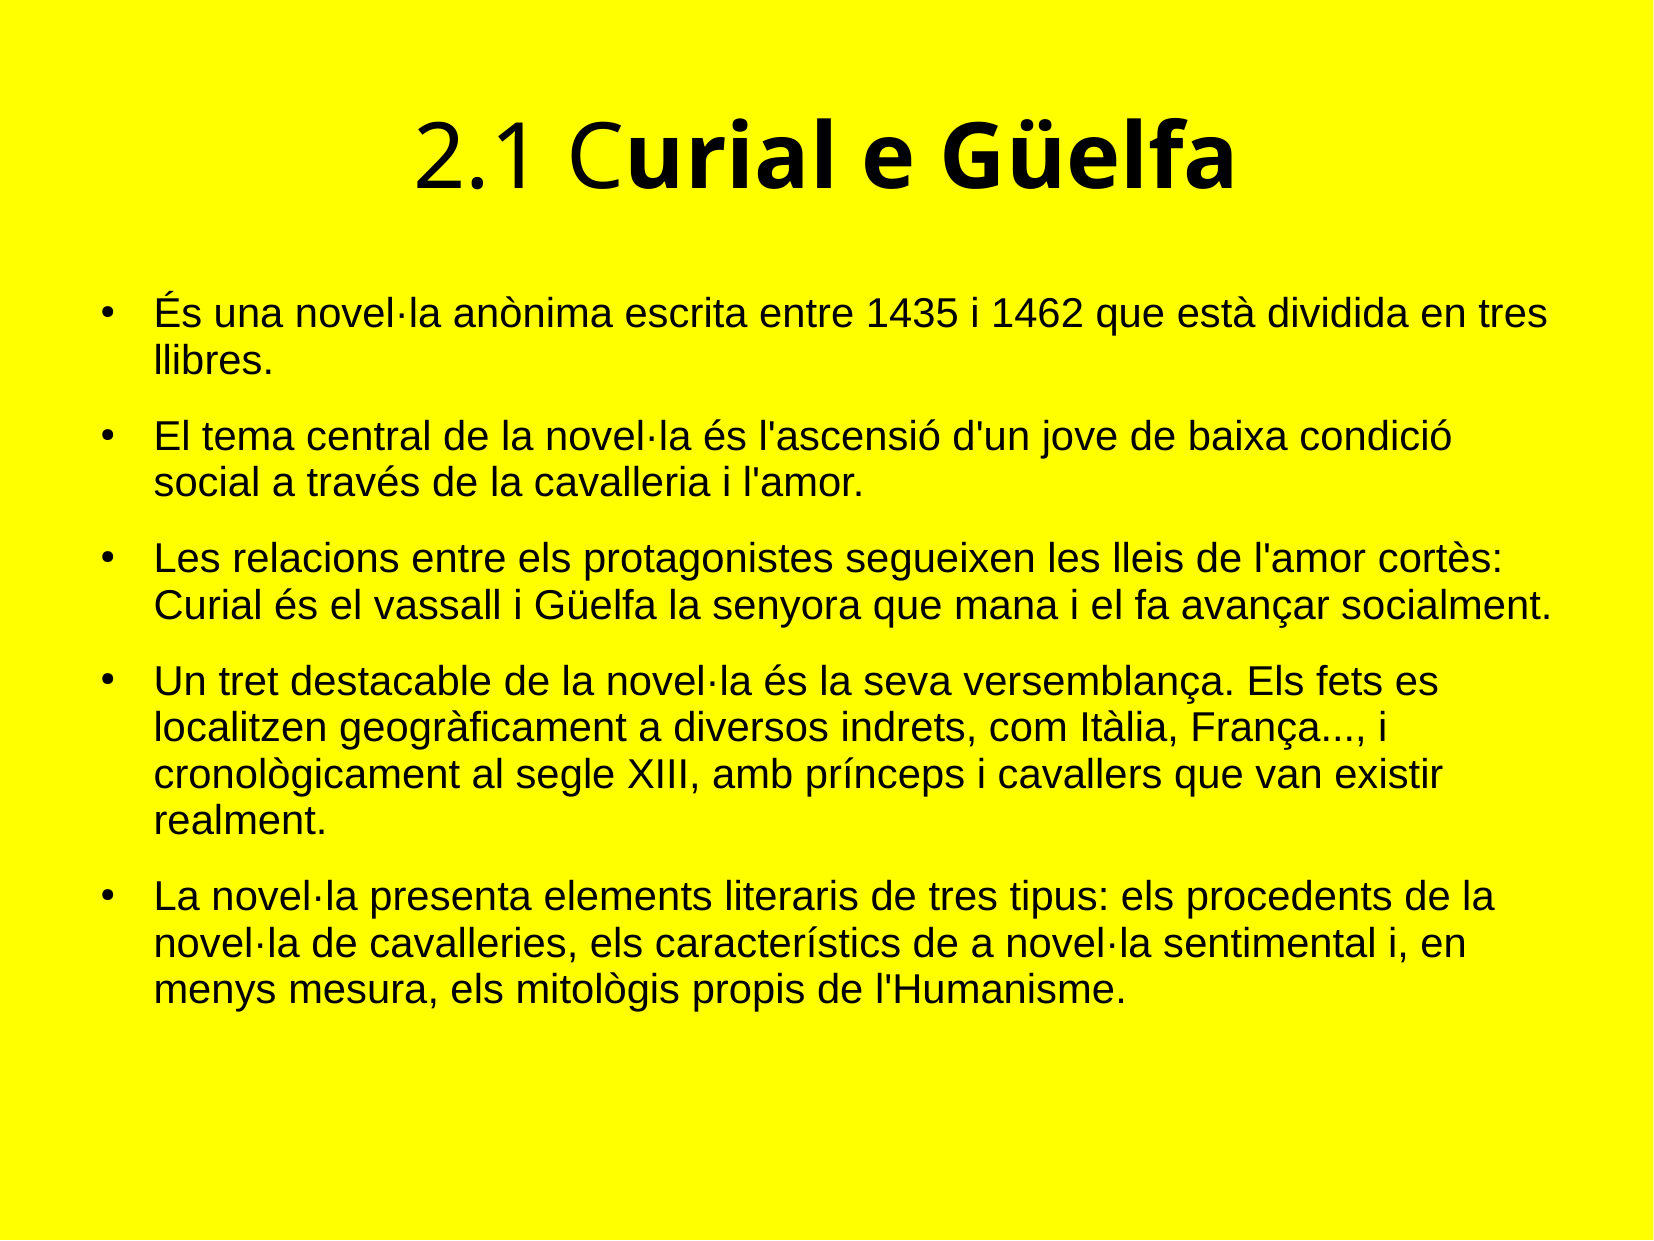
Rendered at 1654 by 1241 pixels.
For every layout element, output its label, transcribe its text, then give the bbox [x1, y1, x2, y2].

title 2.1 Curial e Güelfa [82, 49, 1571, 257]
list És una novel·la anònima escrita entre 1435 i 1462 que està dividida en tres llibres. El tema central de la novel·la és l'ascensió d'un jove de baixa condició social a través de la cavalleria i l'amor. Les relacions entre els protagonistes segueixen les lleis de l'amor cortès: Curial és el vassall i Güelfa la senyora que mana i el fa avançar socialment. Un tret destacable de la novel·la és la seva versemblança. Els fets es localitzen geogràficament a diversos indrets, com Itàlia, França..., i cronològicament al segle XIII, amb prínceps i cavallers que van existir realment. La novel·la presenta elements literaris de tres tipus: els procedents de la novel·la de cavalleries, els característics de a novel·la sentimental i, en menys mesura, els mitològis propis de l'Humanisme. [82, 290, 1571, 1109]
